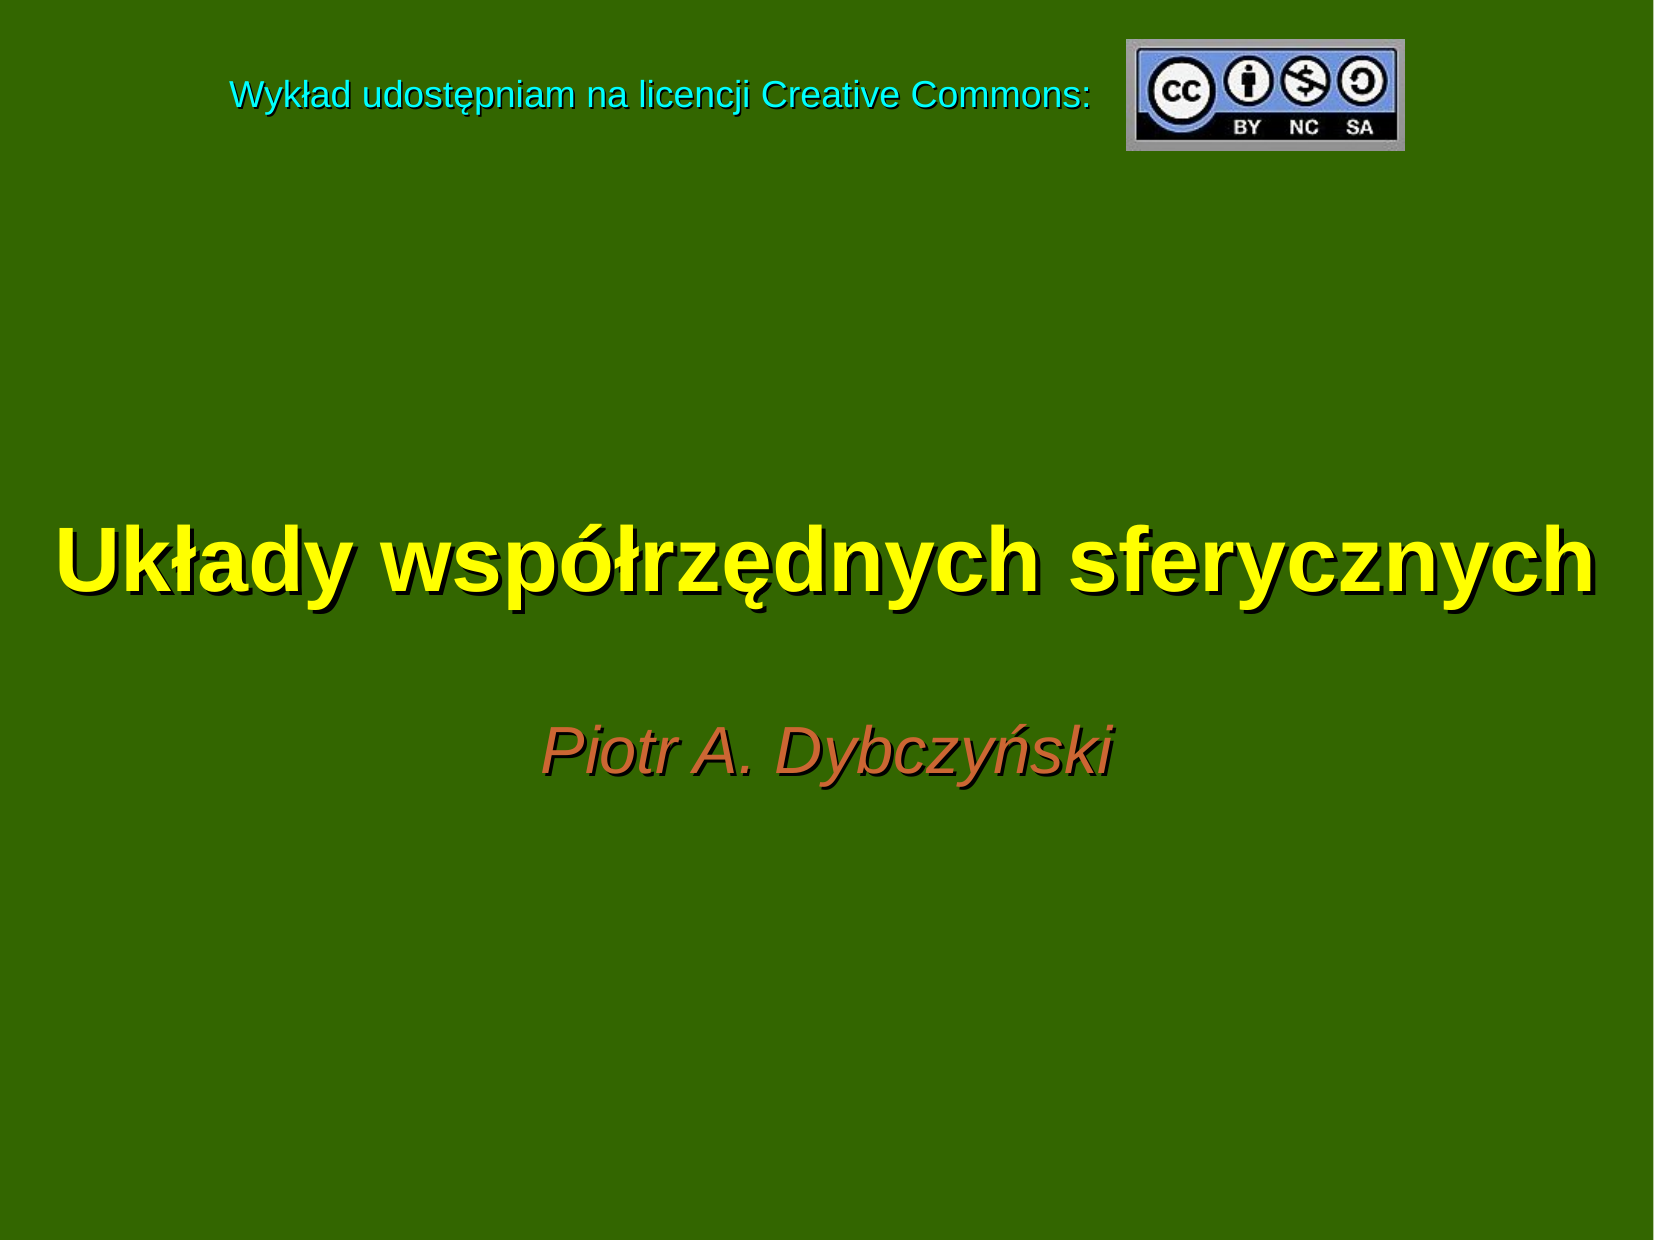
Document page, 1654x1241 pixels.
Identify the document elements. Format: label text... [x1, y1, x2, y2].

text_box Wykład udostępniam na licencji Creative Commons: [229, 48, 1126, 142]
picture [1126, 39, 1405, 151]
title Układy współrzędnych sferycznych Piotr A. Dybczyński [0, 507, 1654, 788]
